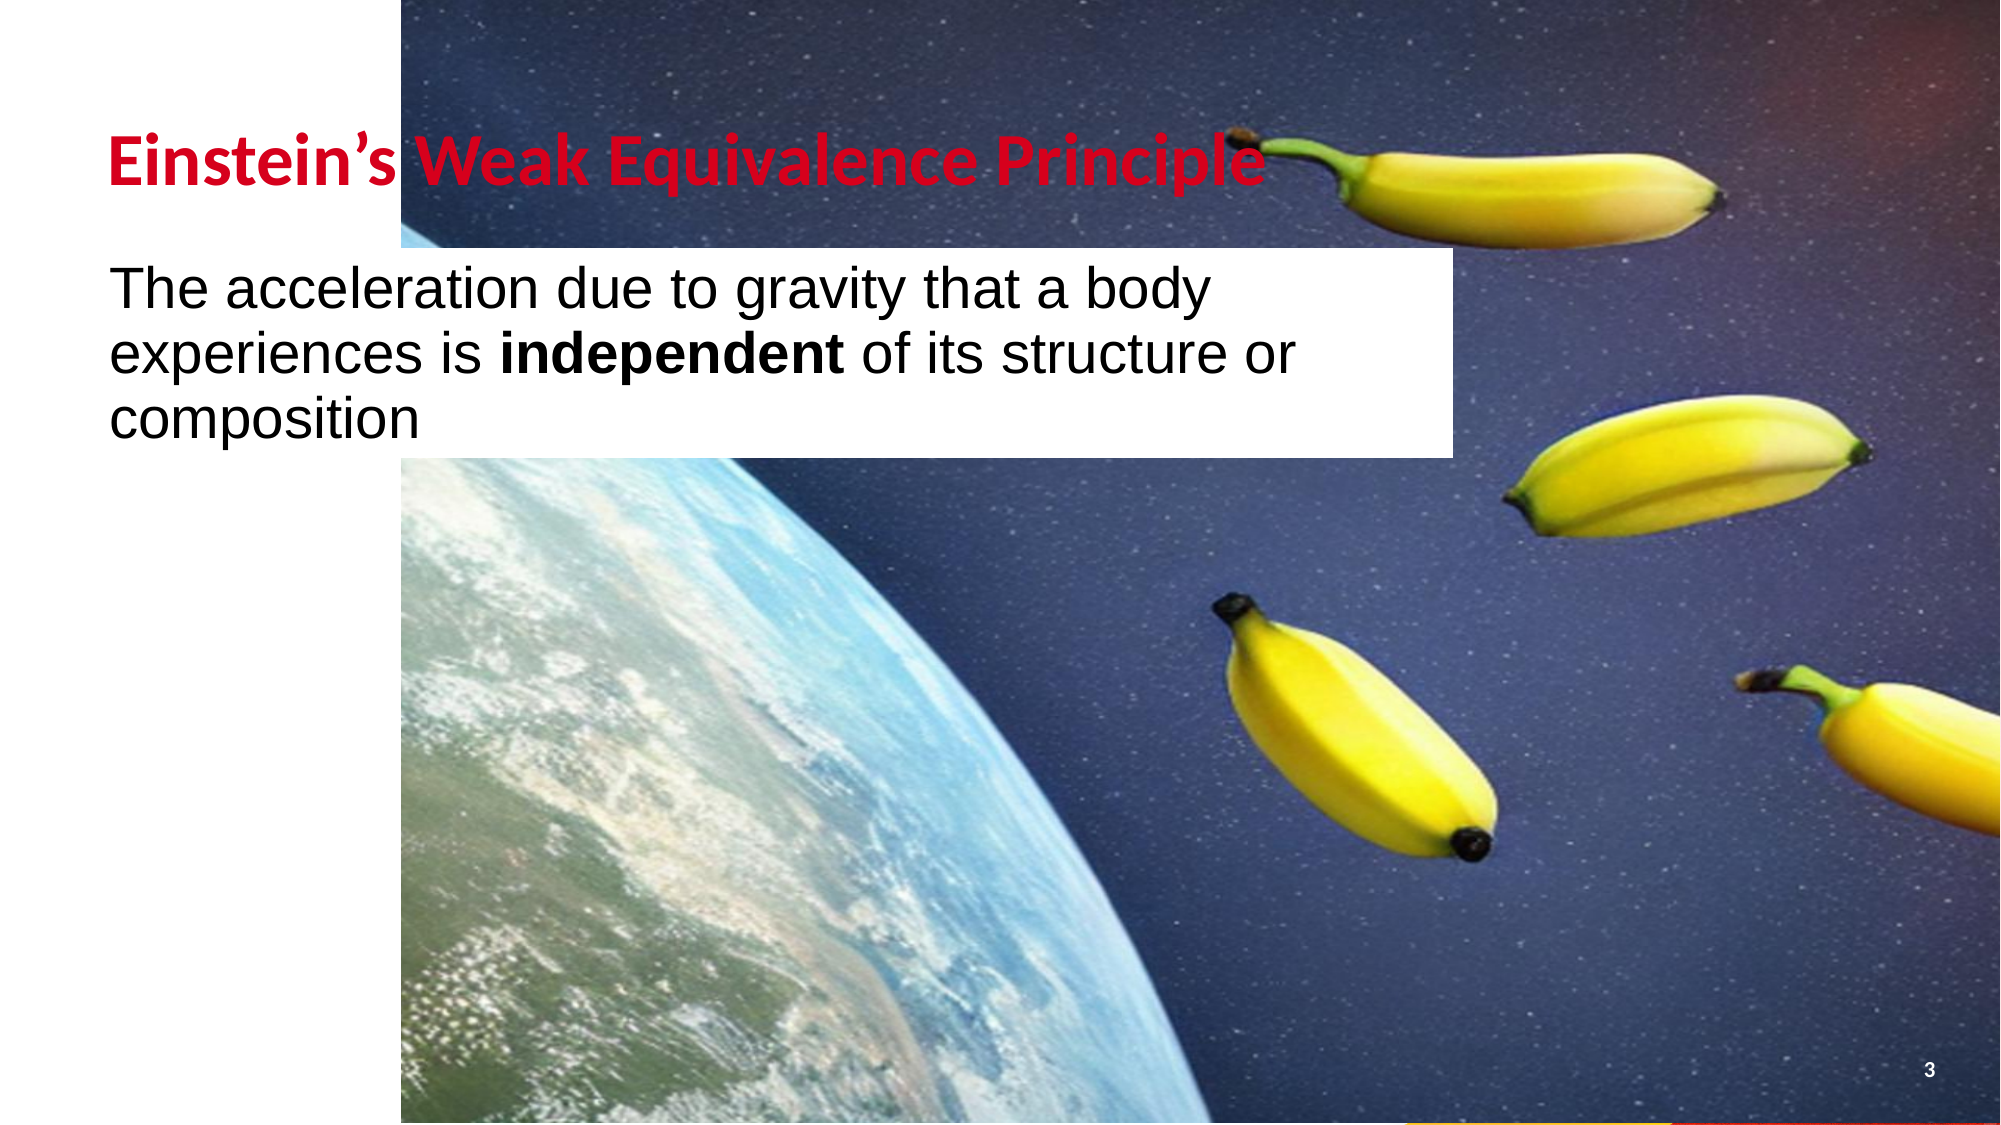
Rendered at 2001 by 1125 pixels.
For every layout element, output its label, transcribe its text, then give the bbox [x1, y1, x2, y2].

picture [0, 0, 2001, 1125]
title Einstein’s Weak Equivalence Principle [92, 76, 1688, 246]
text_box <number> [1500, 1046, 1951, 1107]
text_box The acceleration due to gravity that a body experiences is independent of its structure or composition [94, 248, 1453, 458]
